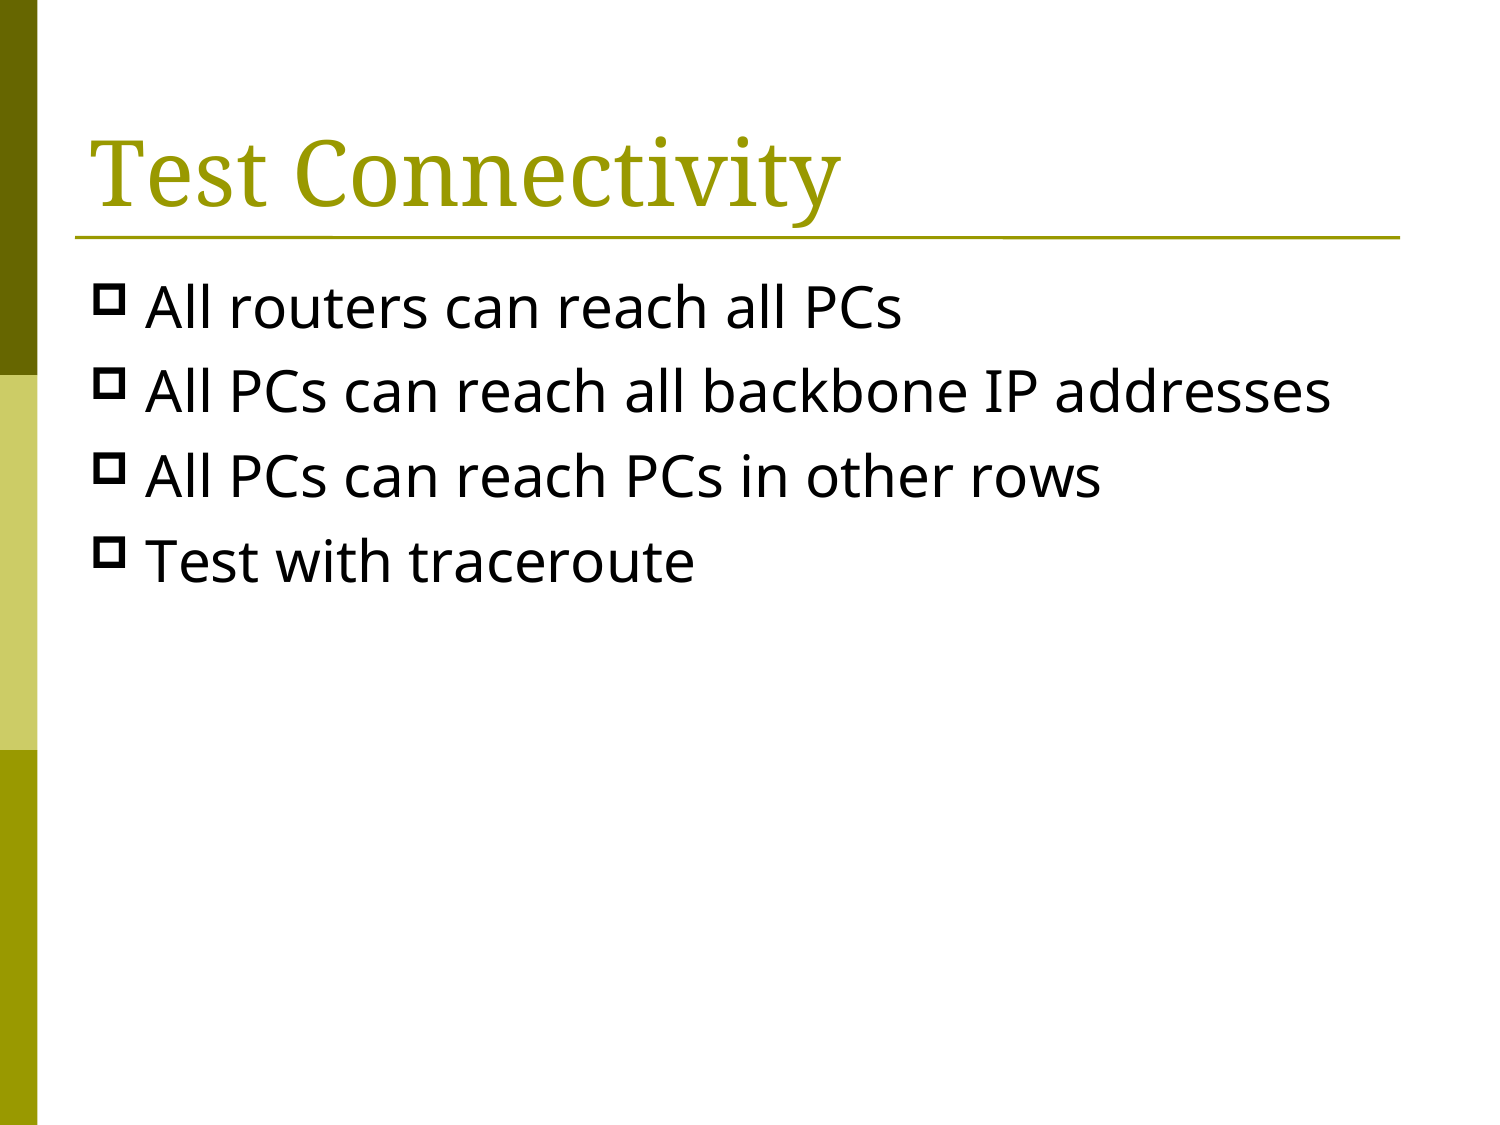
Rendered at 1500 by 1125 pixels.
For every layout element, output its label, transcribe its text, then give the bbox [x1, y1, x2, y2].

list All routers can reach all PCs All PCs can reach all backbone IP addresses All PCs can reach PCs in other rows Test with traceroute [75, 262, 1426, 1006]
title Test Connectivity [75, 45, 1426, 233]
